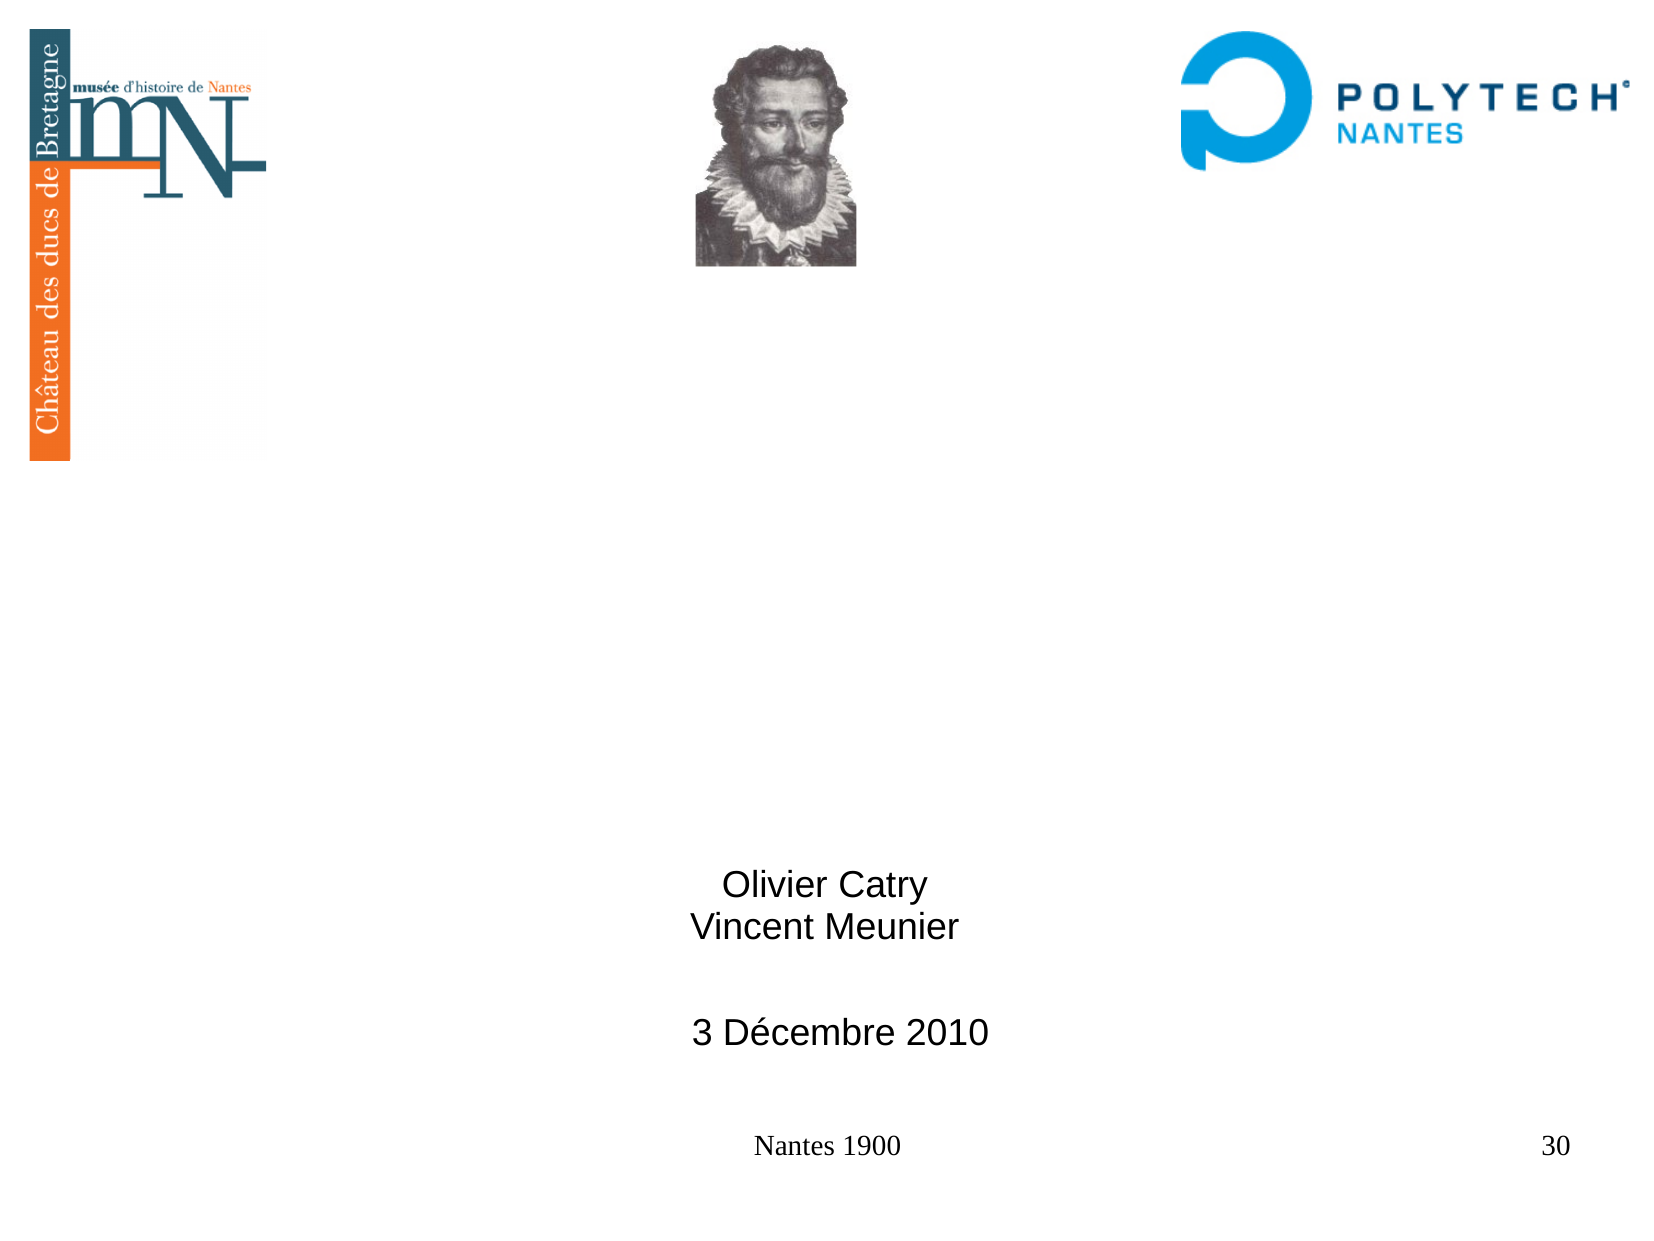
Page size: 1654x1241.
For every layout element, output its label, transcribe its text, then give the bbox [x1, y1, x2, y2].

text_box 3 Décembre 2010 [677, 1003, 1004, 1061]
text_box Olivier Catry Vincent Meunier [675, 856, 975, 956]
picture [0, 0, 1654, 1241]
